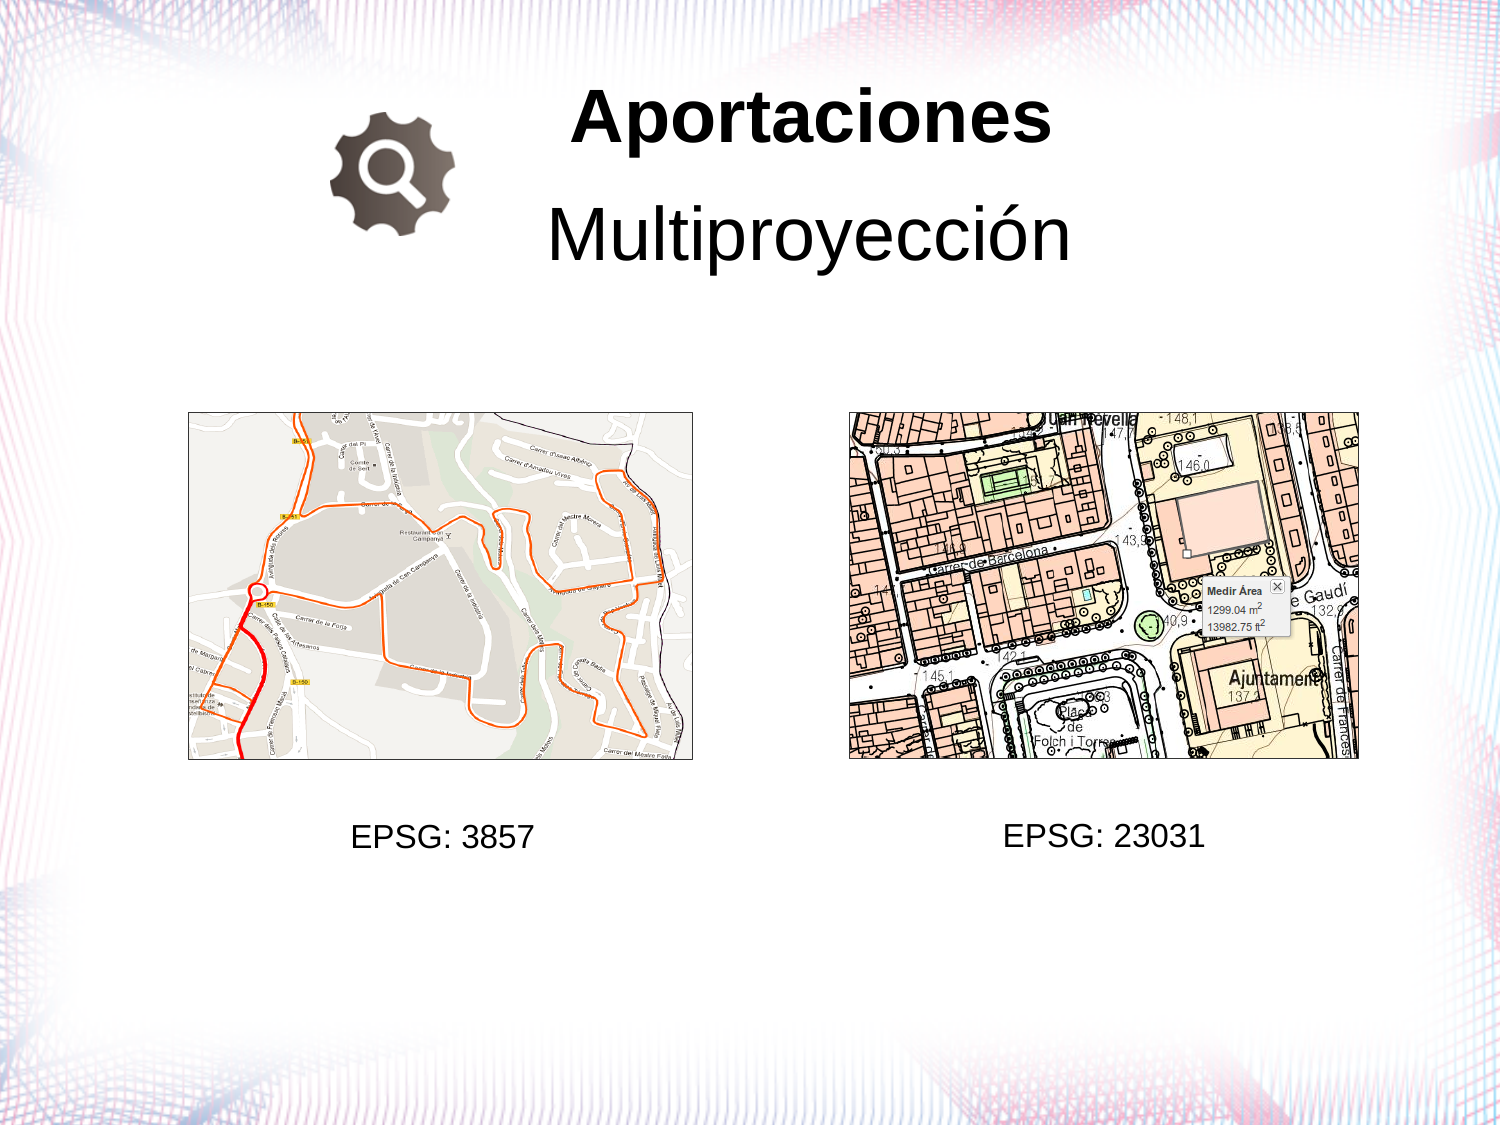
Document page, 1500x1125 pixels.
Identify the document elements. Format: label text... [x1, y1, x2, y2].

title Aportaciones [189, 47, 1408, 178]
title EPSG: 3857 [177, 806, 697, 866]
title EPSG: 23031 [838, 805, 1359, 865]
title Multiproyección [187, 165, 1406, 296]
picture [0, 0, 1500, 1125]
